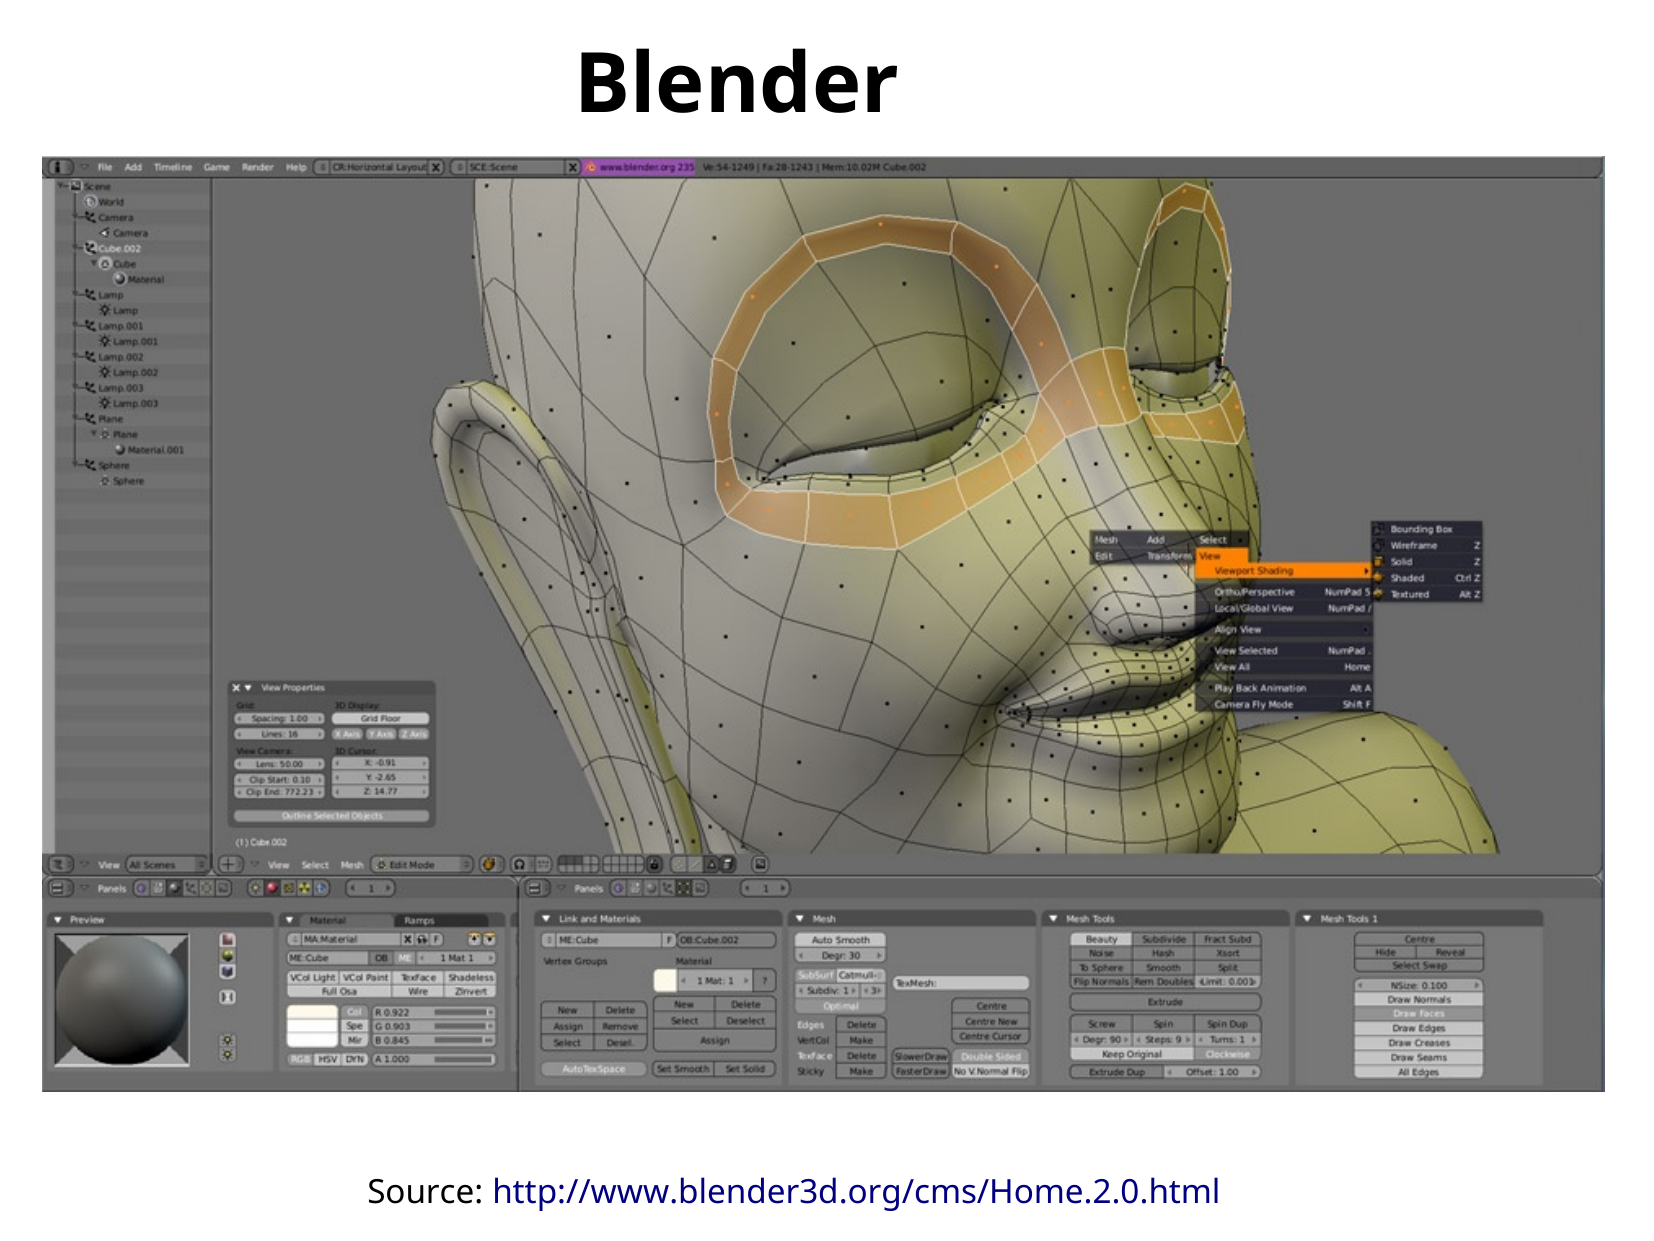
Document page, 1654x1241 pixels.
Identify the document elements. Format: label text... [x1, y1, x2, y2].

text_box Source: http://www.blender3d.org/cms/Home.2.0.html [367, 1168, 1295, 1226]
picture [42, 156, 1605, 1092]
text_box Blender [574, 23, 1083, 132]
